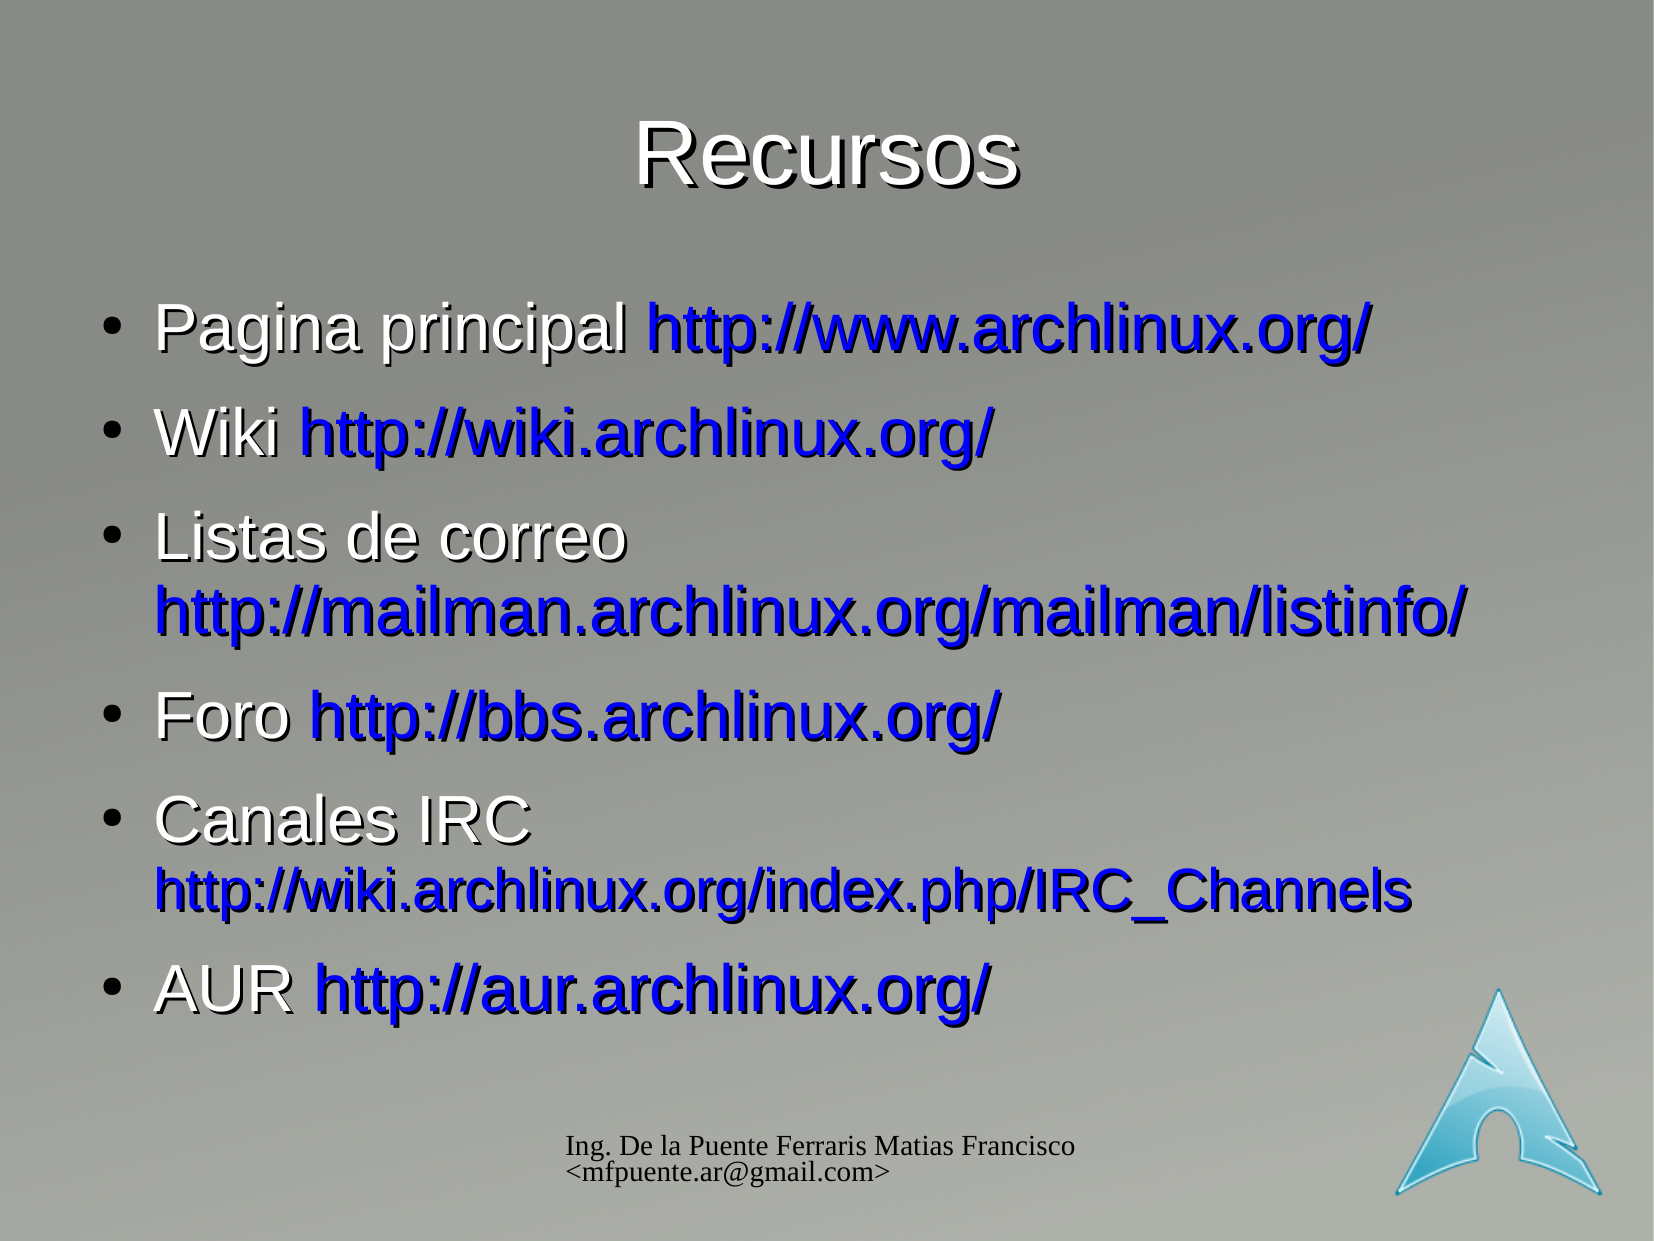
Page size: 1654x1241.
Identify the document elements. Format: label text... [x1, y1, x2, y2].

title Recursos [82, 56, 1571, 250]
picture [0, 0, 1654, 1241]
list Pagina principal http://www.archlinux.org/ Wiki http://wiki.archlinux.org/ Listas de correo http://mailman.archlinux.org/mailman/listinfo/ Foro http://bbs.archlinux.org/ Canales IRC http://wiki.archlinux.org/index.php/IRC_Channels AUR http://aur.archlinux.org/ [82, 290, 1571, 1094]
